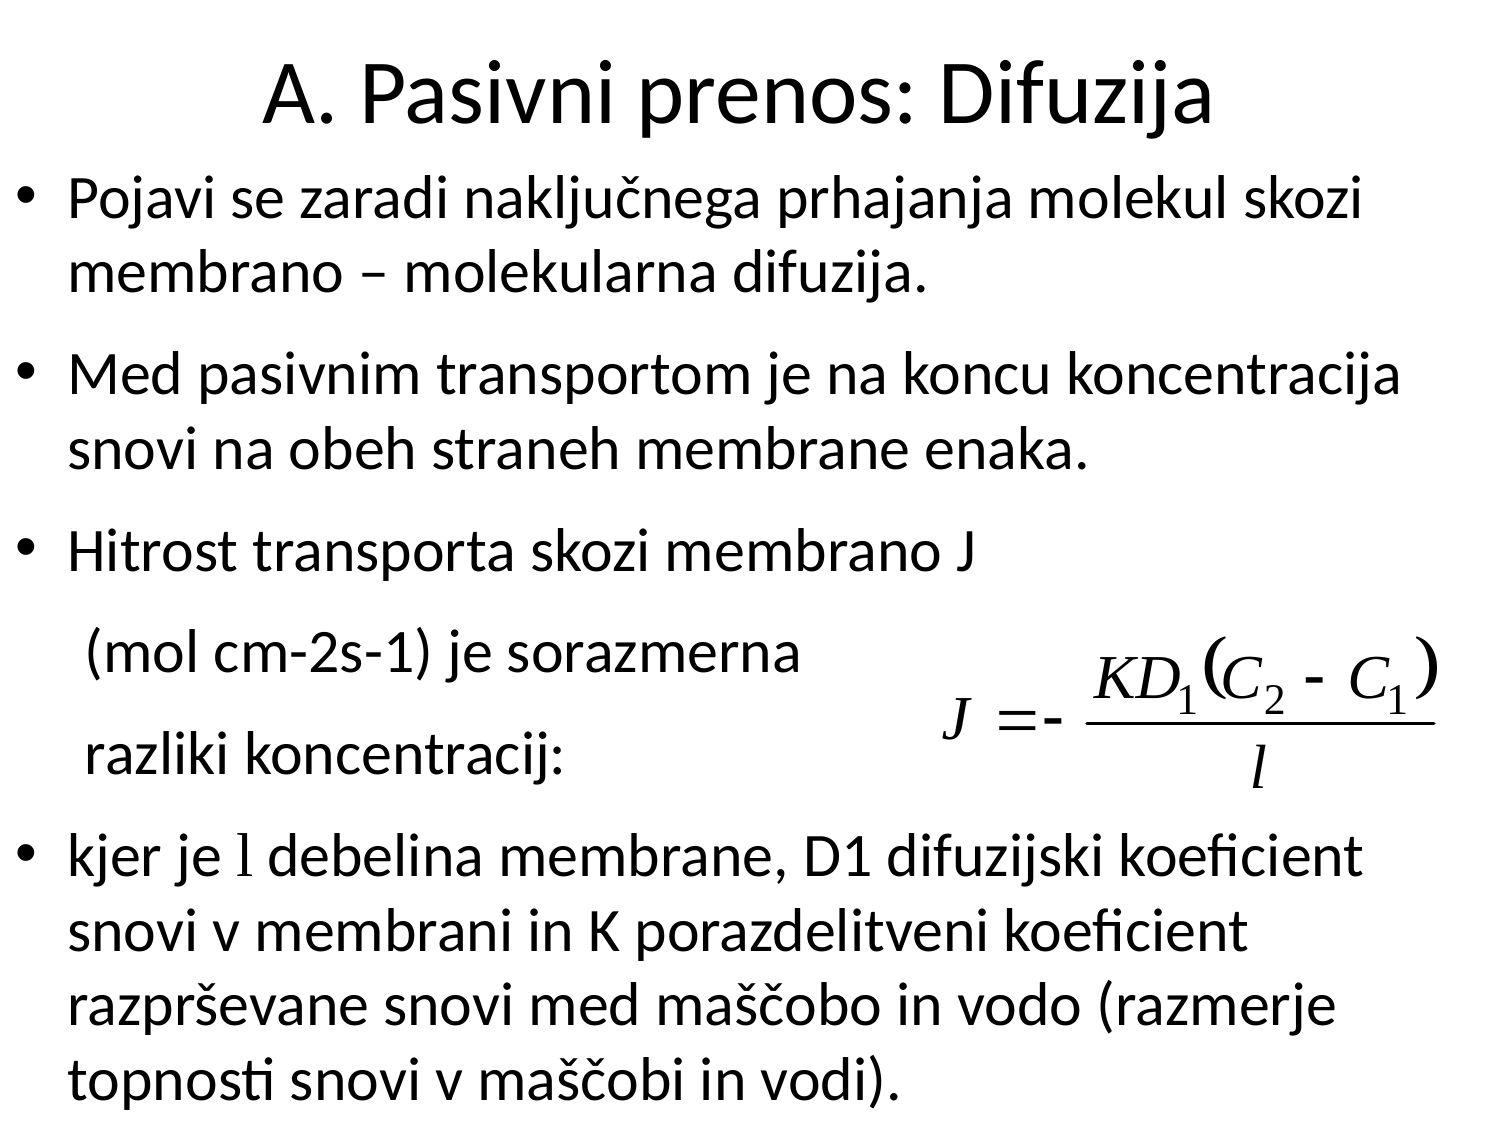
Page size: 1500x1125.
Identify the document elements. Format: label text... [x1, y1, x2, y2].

list Pojavi se zaradi naključnega prhajanja molekul skozi membrano – molekularna difuzija. Med pasivnim transportom je na koncu koncentracija snovi na obeh straneh membrane enaka. Hitrost transporta skozi membrano J (mol cm-2s-1) je sorazmerna razliki koncentracij: kjer je l debelina membrane, D1 difuzijski koeficient snovi v membrani in K porazdelitveni koeficient razprševane snovi med maščobo in vodo (razmerje topnosti snovi v maščobi in vodi). [0, 149, 1500, 1125]
chart [927, 632, 1447, 809]
title A. Pasivni prenos: Difuzija [64, 0, 1415, 149]
